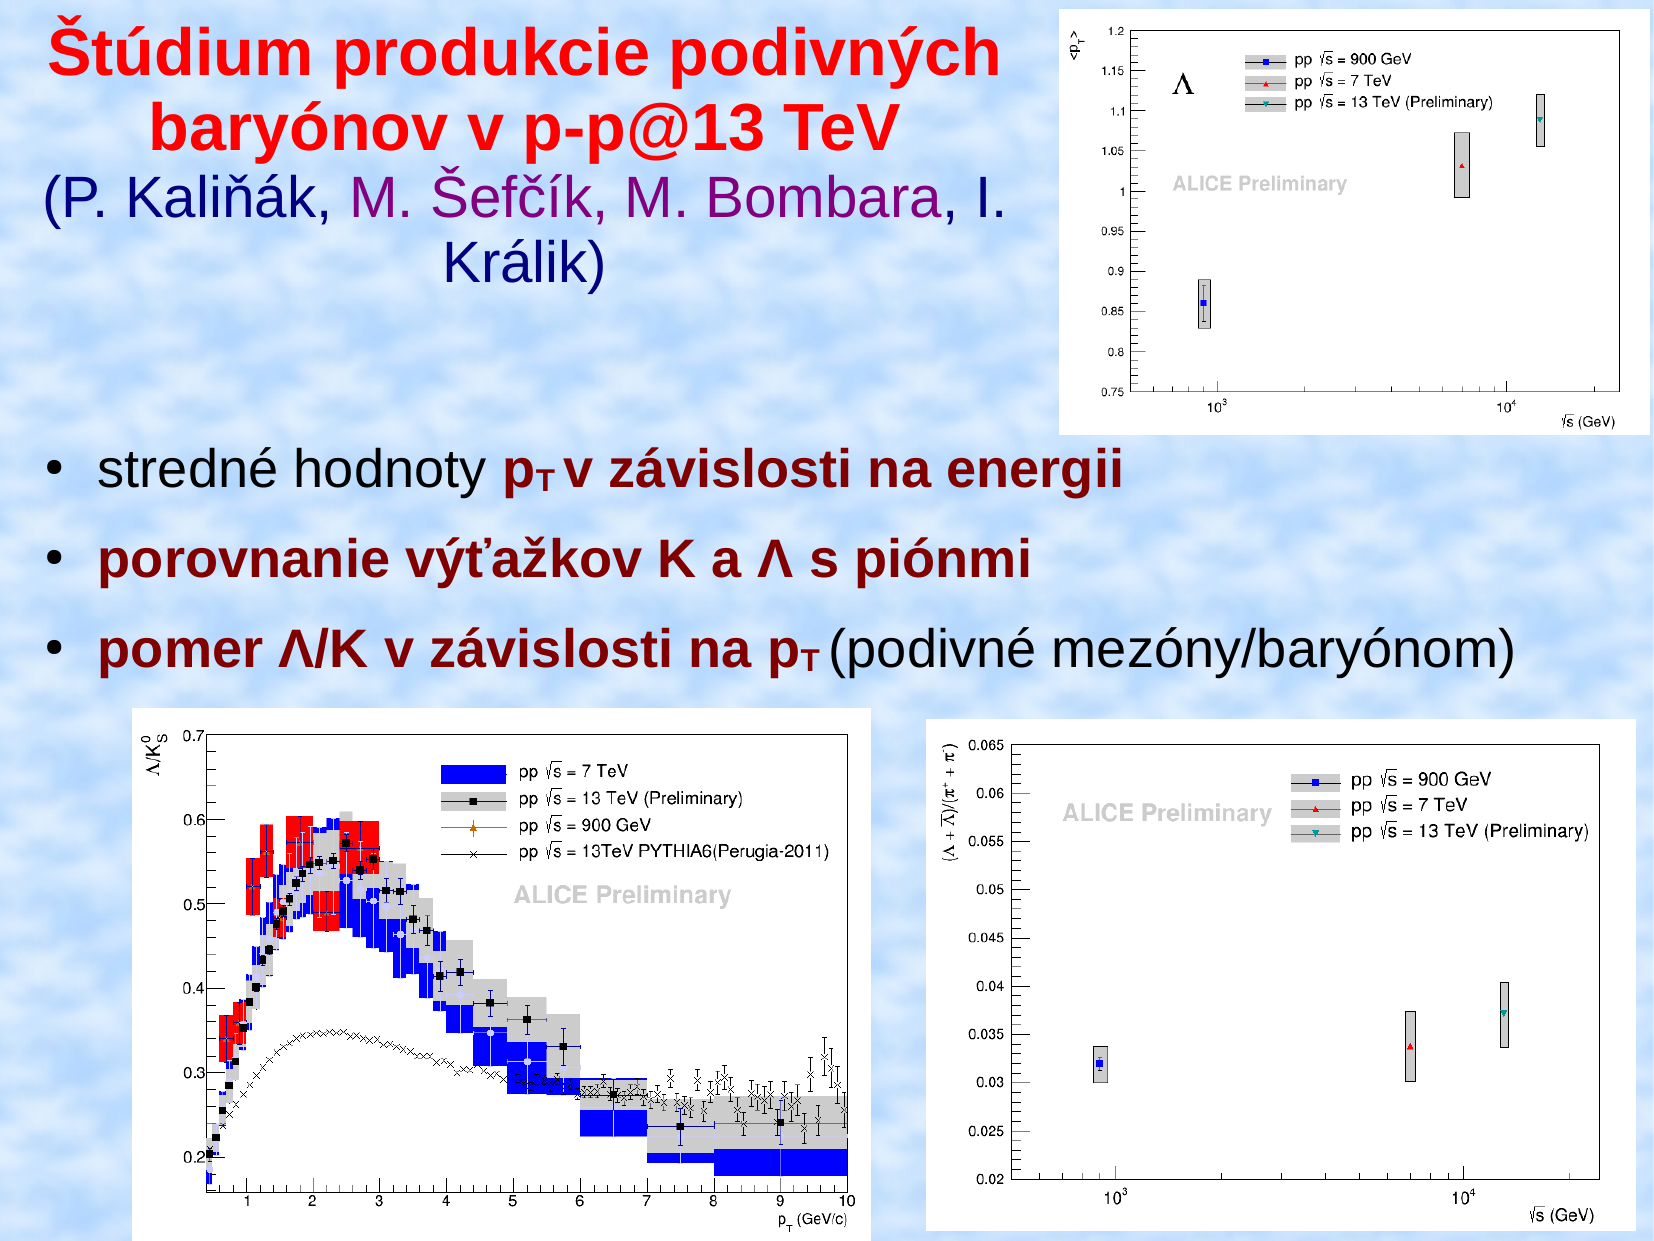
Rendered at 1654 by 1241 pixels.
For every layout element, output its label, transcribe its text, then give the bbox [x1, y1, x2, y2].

title Štúdium produkcie podivných baryónov v p-p@13 TeV (P. Kaliňák, M. Šefčík, M. Bombara, I. Králik) [0, 15, 1051, 295]
picture [0, 0, 1654, 1241]
list stredné hodnoty pT v závislosti na energii porovnanie výťažkov K a Λ s piónmi pomer Λ/K v závislosti na pT (podivné mezóny/baryónom) [26, 438, 1636, 1114]
